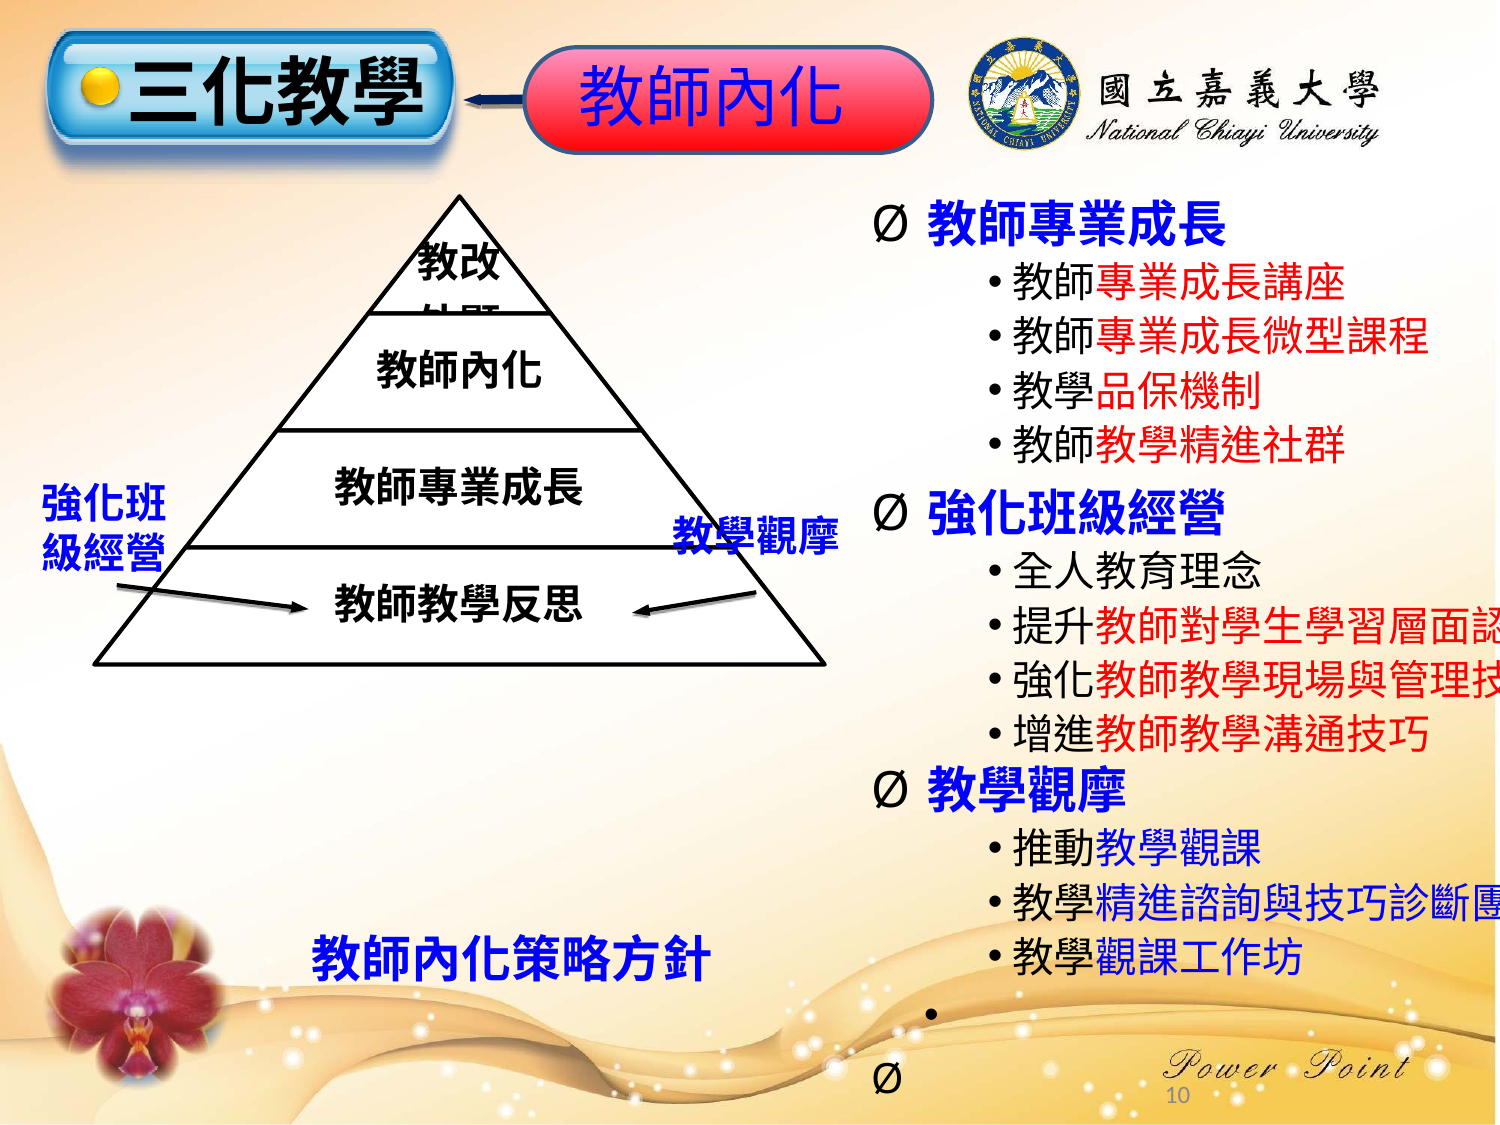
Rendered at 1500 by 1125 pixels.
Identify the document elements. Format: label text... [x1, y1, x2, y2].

text_box 三化教學 [53, 37, 447, 144]
text_box 教師教學反思 [94, 547, 825, 665]
text_box 教師內化 [277, 313, 642, 430]
text_box 教改 外顯 [368, 196, 551, 313]
text_box 教師內化 [527, 47, 897, 144]
text_box 教師內化策略方針 [250, 919, 774, 996]
text_box 教學觀摩 [657, 501, 855, 568]
text_box 教師專業成長 教師專業成長講座 教師專業成長微型課程 教學品保機制 教師教學精進社群 強化班級經營 全人教育理念 提升教師對學生學習層面認知 強化教師教學現場與管理技巧 增進教師教學溝通技巧 教學觀摩 推動教學觀課 教學精進諮詢與技巧診斷團 教學觀課工作坊 [856, 184, 1500, 1083]
text_box [548, 50, 933, 153]
text_box 10 [1149, 1063, 1500, 1124]
picture [36, 28, 464, 184]
text_box 教師專業成長 [207, 430, 698, 547]
text_box 強化班級經營 [26, 469, 207, 586]
